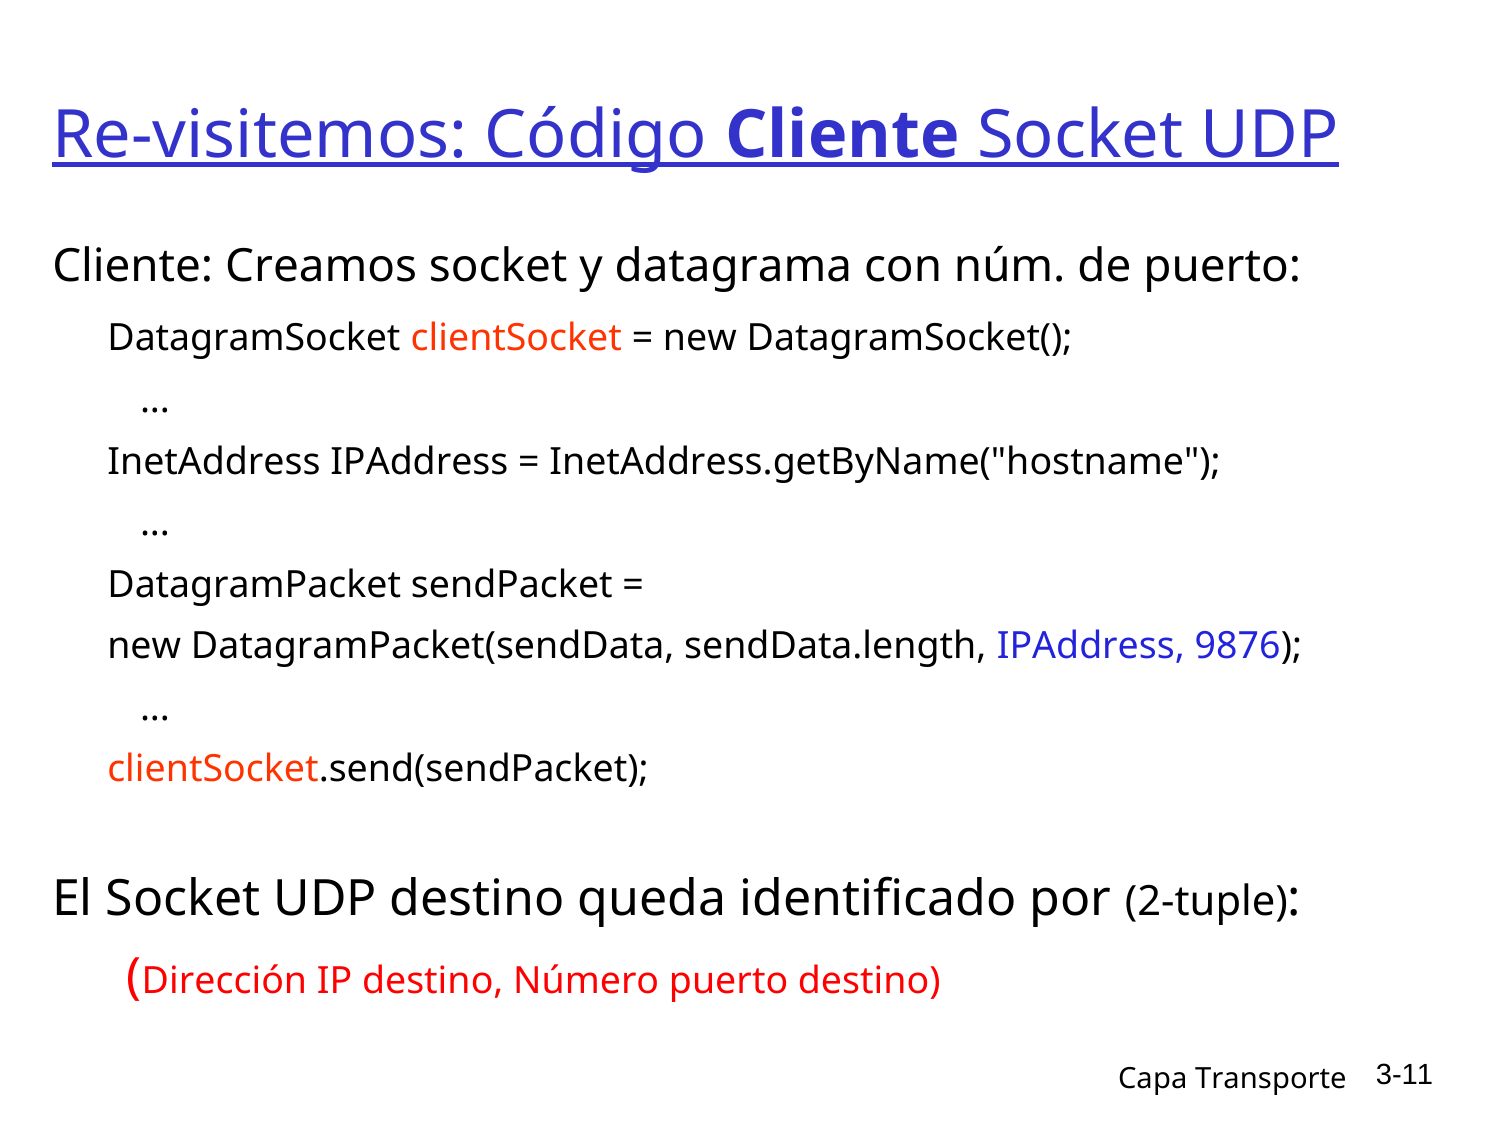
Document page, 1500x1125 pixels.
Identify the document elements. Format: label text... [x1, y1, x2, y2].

title Re-visitemos: Código Cliente Socket UDP [37, 37, 1463, 224]
list Cliente: Creamos socket y datagrama con núm. de puerto: DatagramSocket clientSocket = new DatagramSocket(); ... InetAddress IPAddress = InetAddress.getByName("hostname"); ... DatagramPacket sendPacket = new DatagramPacket(sendData, sendData.length, IPAddress, 9876); ... clientSocket.send(sendPacket); El Socket UDP destino queda identificado por (2-tuple): (Dirección IP destino, Número puerto destino)‏ [37, 224, 1500, 1051]
